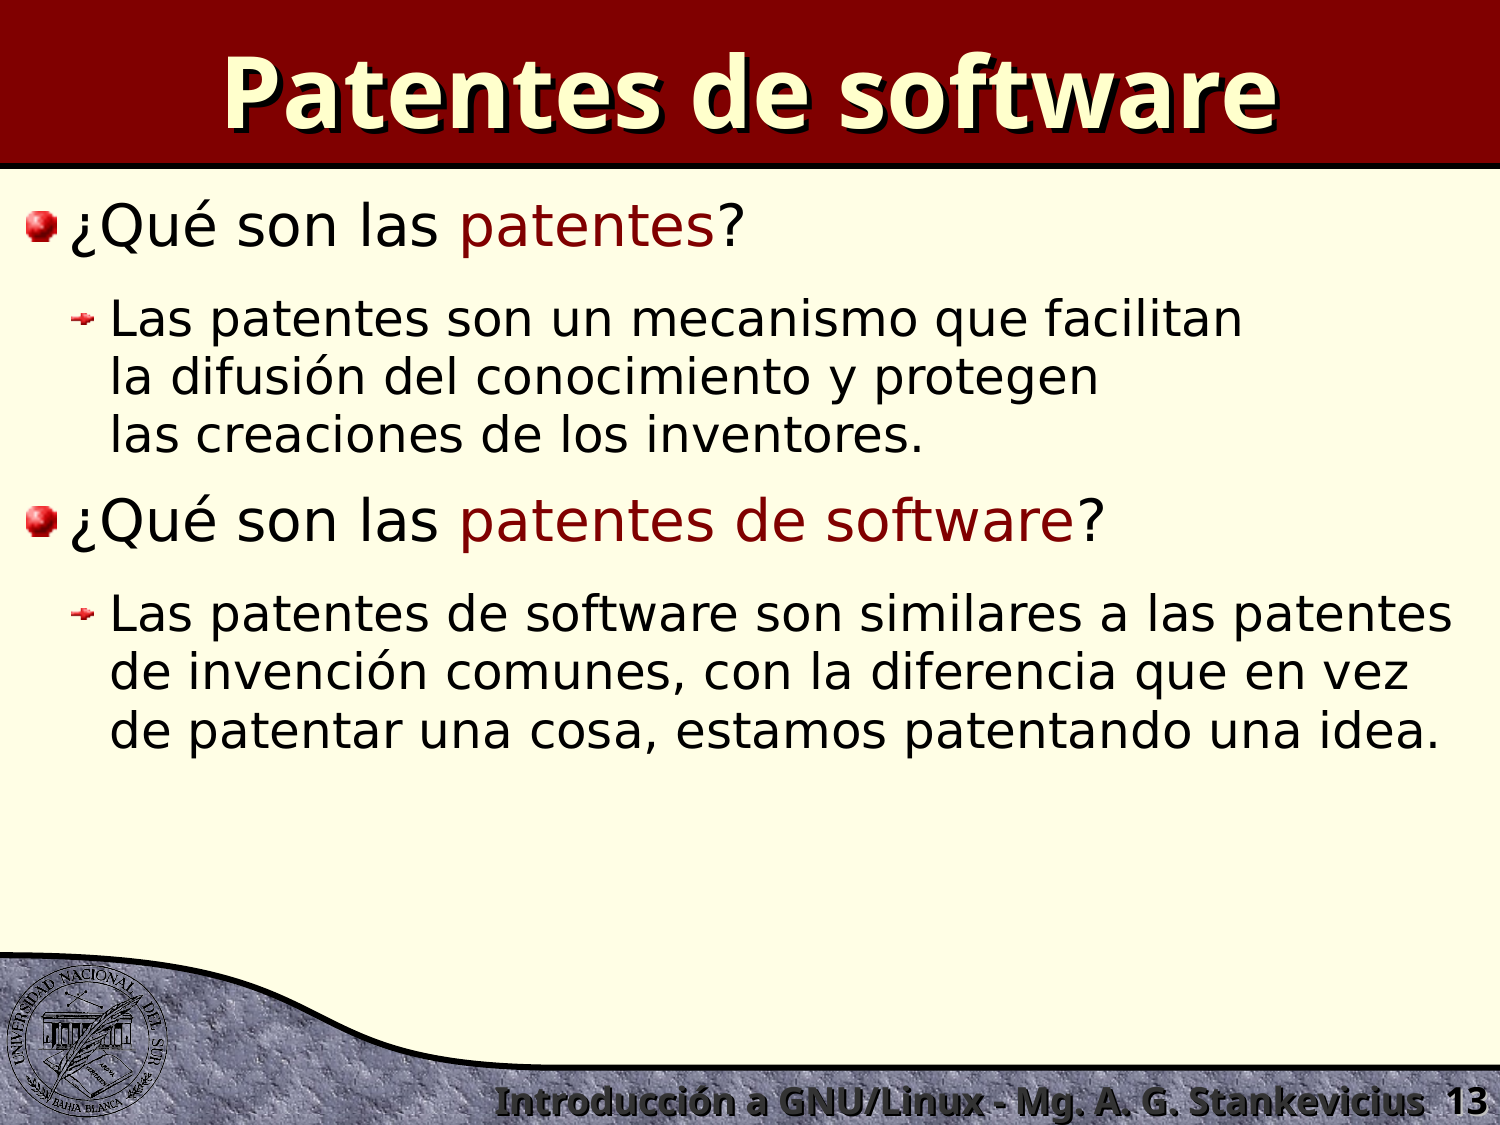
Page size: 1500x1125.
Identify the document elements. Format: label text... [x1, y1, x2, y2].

list ¿Qué son las patentes? Las patentes son un mecanismo que facilitan la difusión del conocimiento y protegen las creaciones de los inventores. ¿Qué son las patentes de software? Las patentes de software son similares a las patentes de invención comunes, con la diferencia que en vez de patentar una cosa, estamos patentando una idea. [11, 192, 1486, 935]
picture [1059, 1100, 1065, 1110]
picture [0, 956, 1500, 1125]
title Patentes de software [15, 12, 1485, 153]
